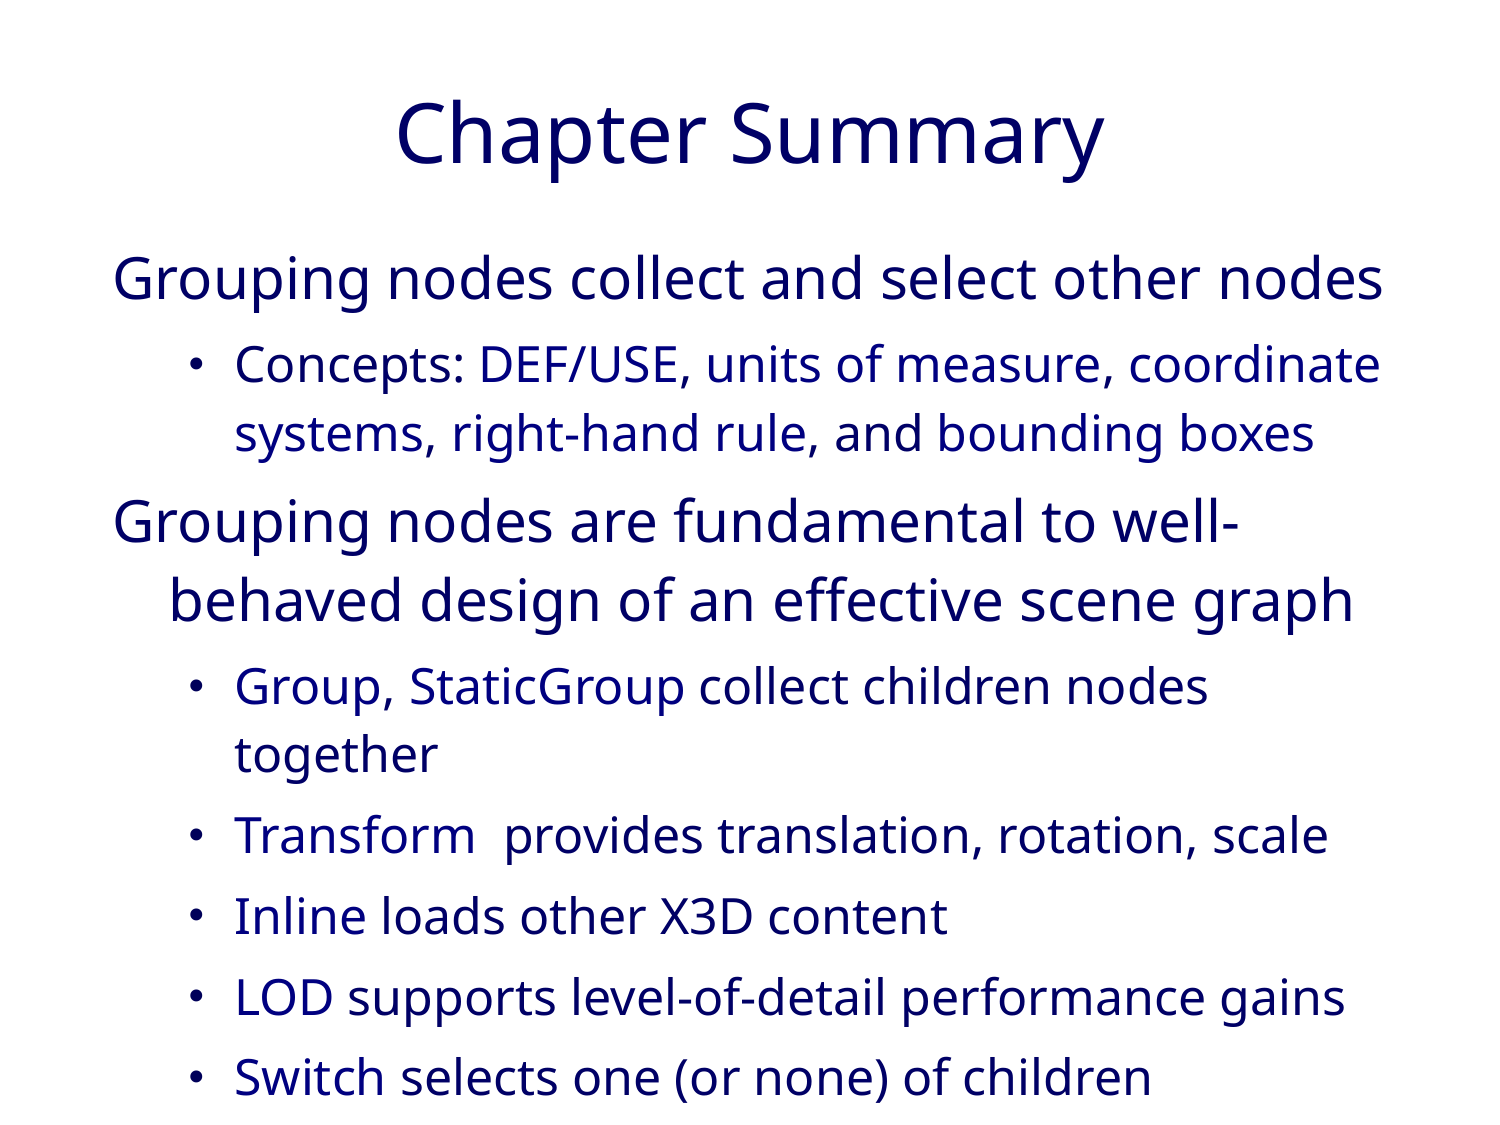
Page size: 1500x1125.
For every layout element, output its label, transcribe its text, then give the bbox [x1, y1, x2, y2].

title Chapter Summary [112, 37, 1388, 226]
list Grouping nodes collect and select other nodes Concepts: DEF/USE, units of measure, coordinate systems, right-hand rule, and bounding boxes Grouping nodes are fundamental to well-behaved design of an effective scene graph Group, StaticGroup collect children nodes together Transform provides translation, rotation, scale Inline loads other X3D content LOD supports level-of-detail performance gains Switch selects one (or none) of children Related grouping nodes covered in Chapter 4 Anchor, Billboard, Collision [112, 237, 1388, 1118]
